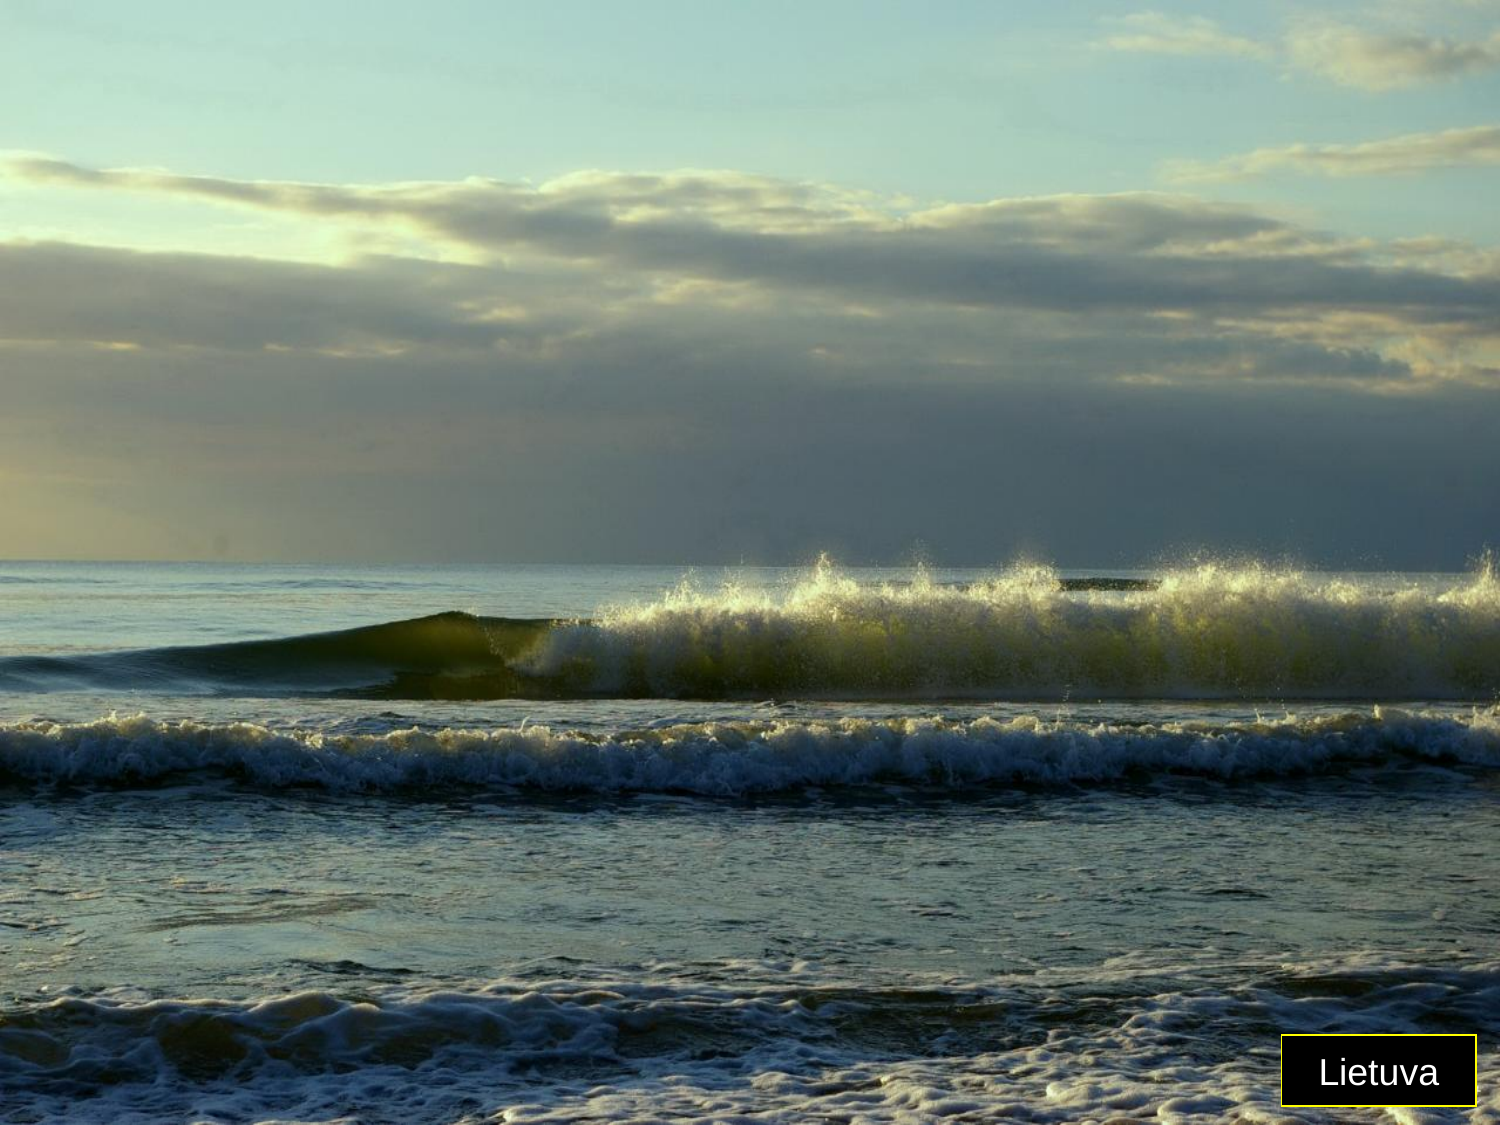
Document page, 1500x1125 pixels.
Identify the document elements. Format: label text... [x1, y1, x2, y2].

text_box Lietuva [1281, 1035, 1476, 1106]
picture [0, 0, 1500, 1125]
